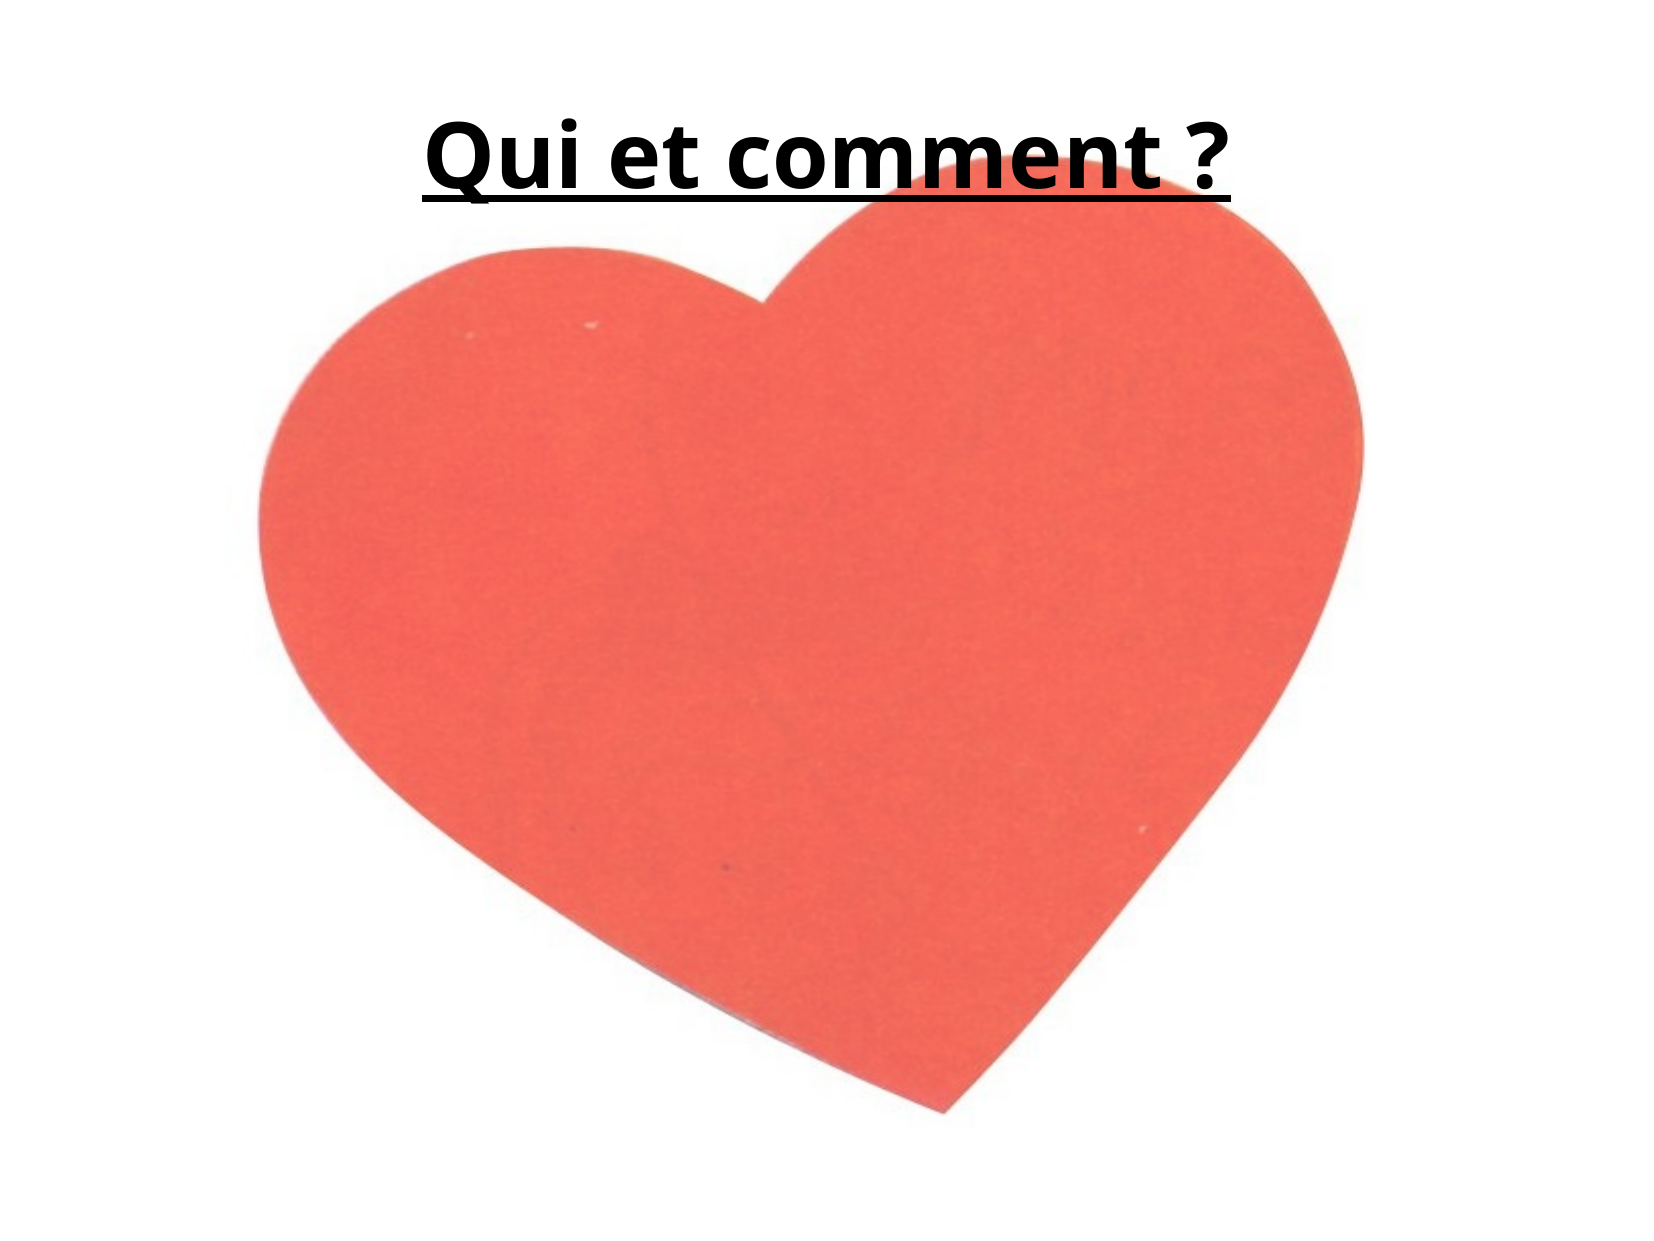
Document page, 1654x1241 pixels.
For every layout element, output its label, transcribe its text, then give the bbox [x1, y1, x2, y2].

picture [0, 88, 1625, 1182]
title Qui et comment ? [82, 49, 1571, 257]
